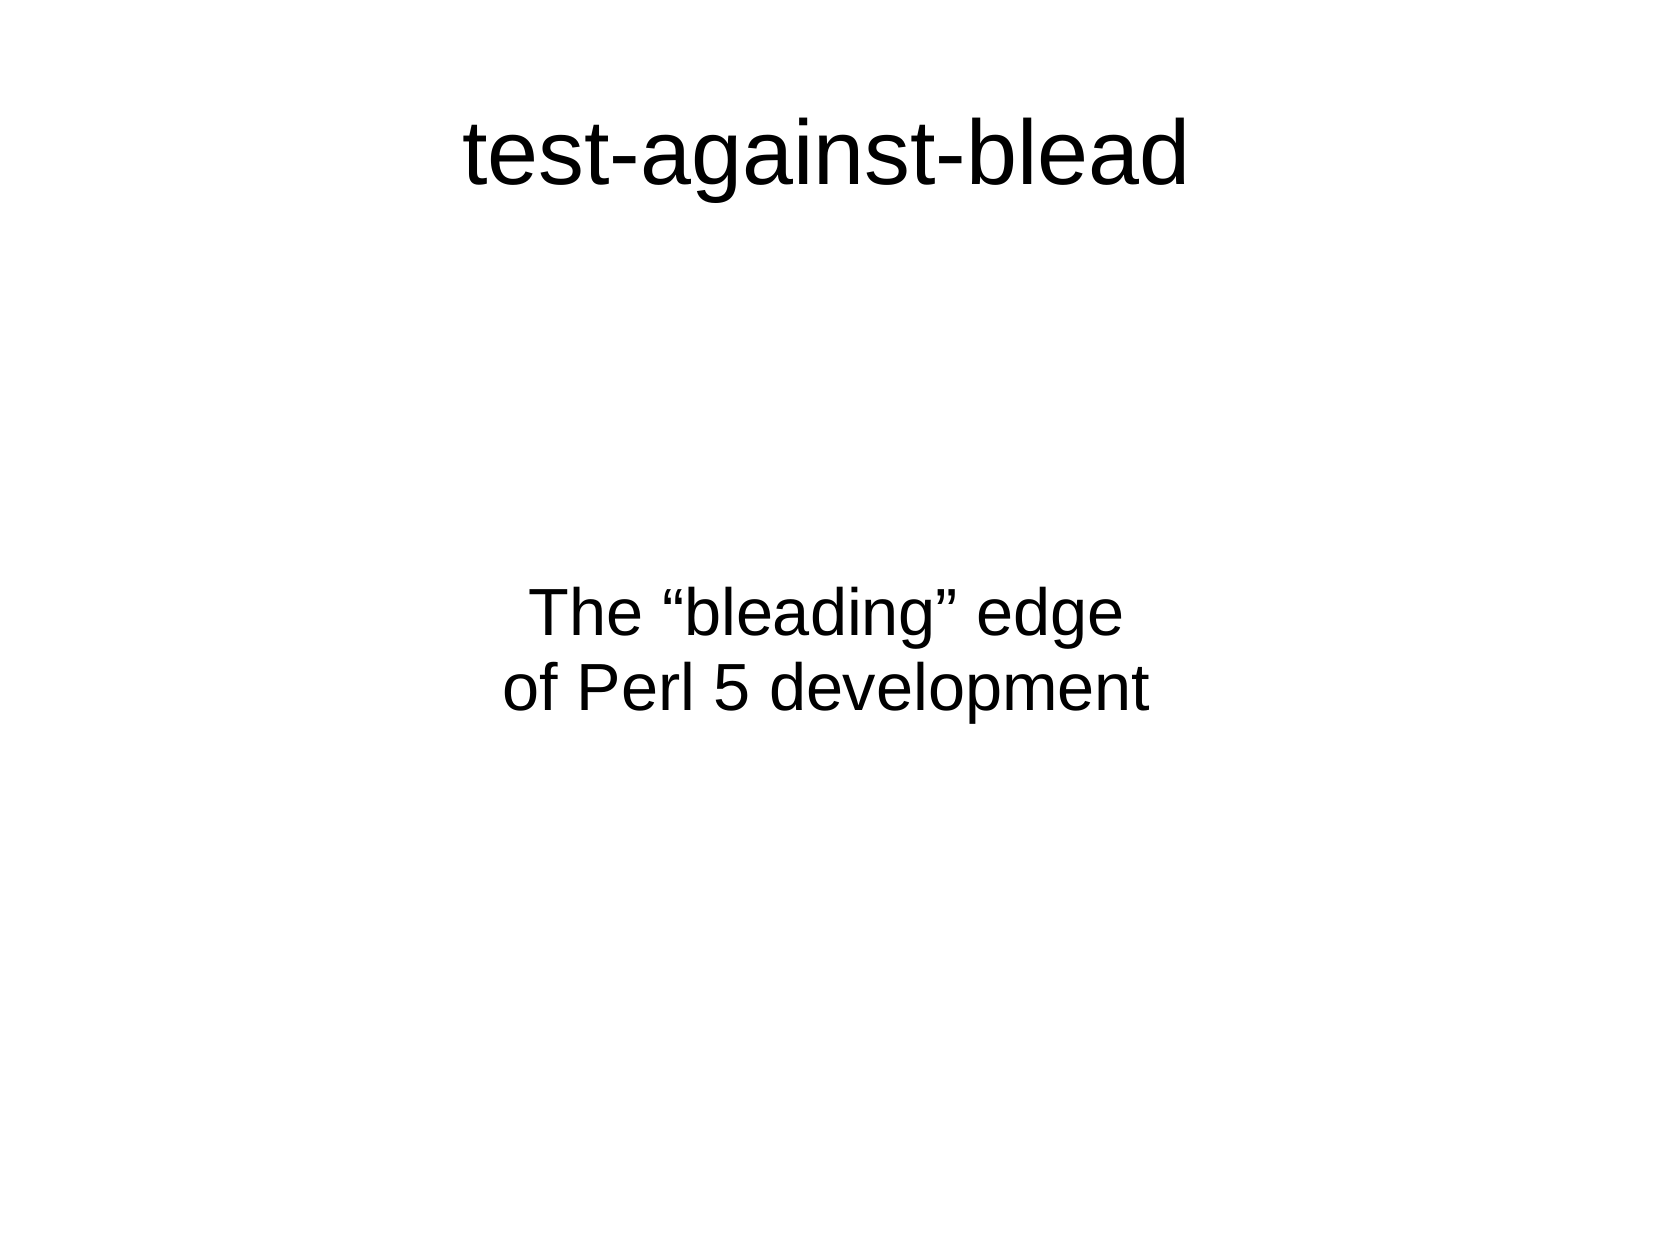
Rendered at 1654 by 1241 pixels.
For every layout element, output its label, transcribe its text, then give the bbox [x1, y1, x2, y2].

subtitle The “bleading” edge of Perl 5 development [82, 290, 1571, 1010]
title test-against-blead [82, 49, 1571, 257]
